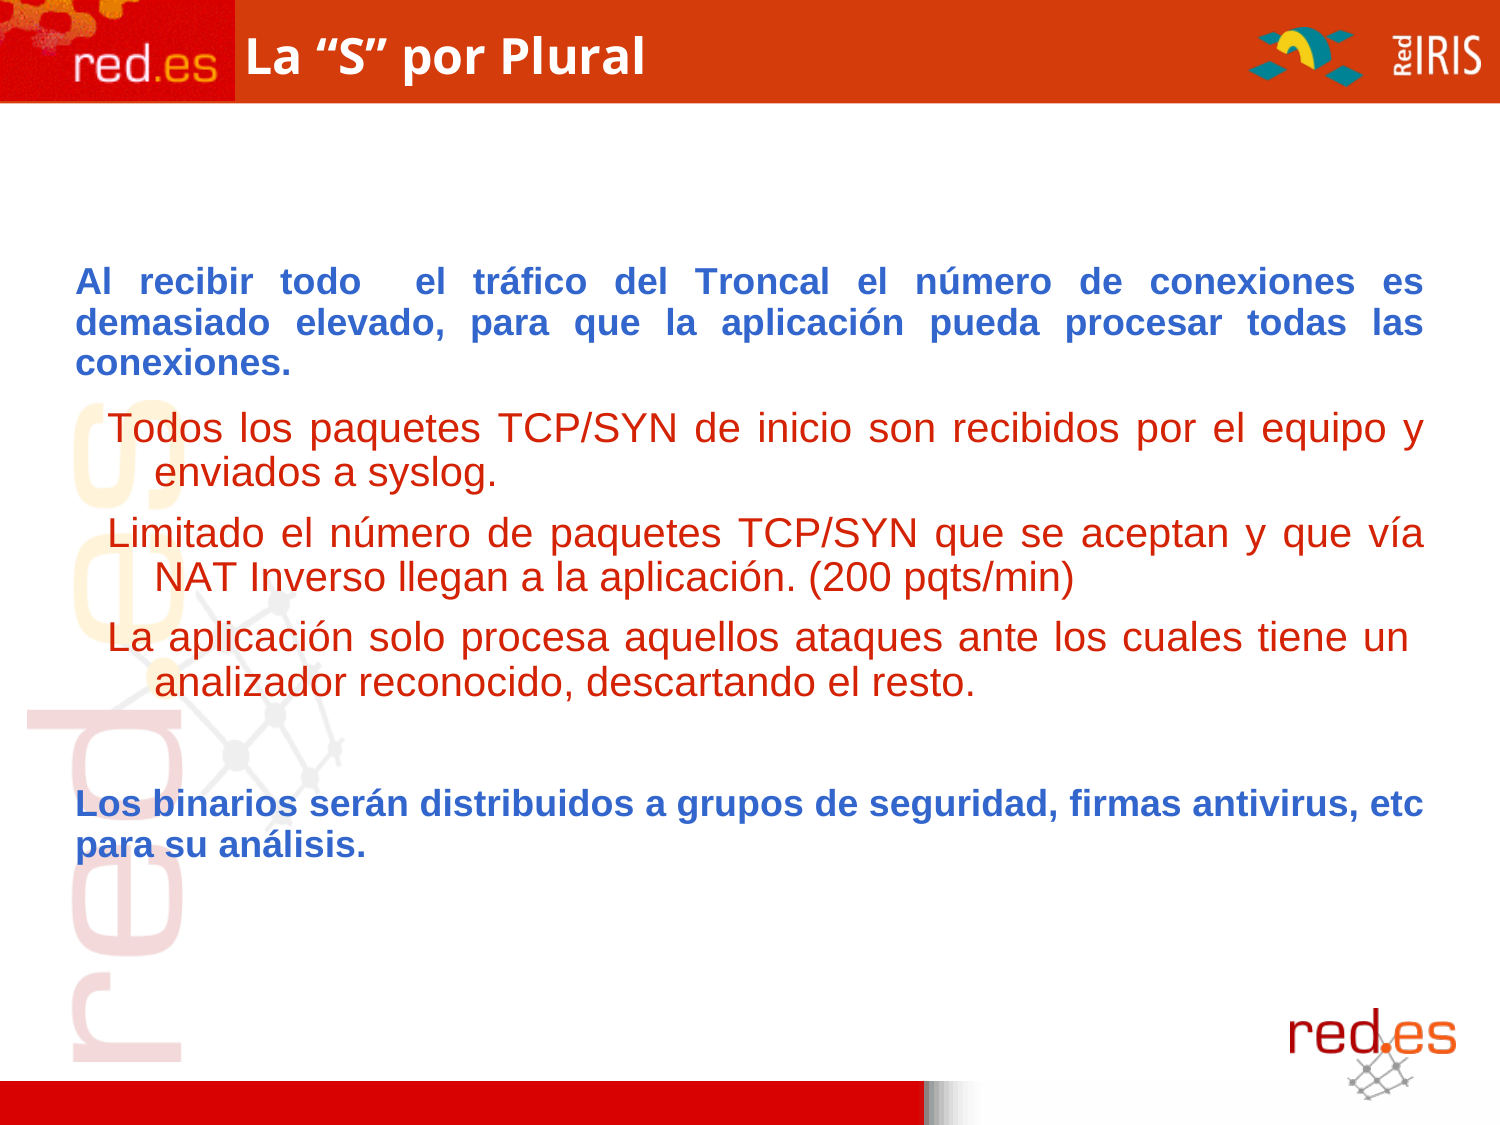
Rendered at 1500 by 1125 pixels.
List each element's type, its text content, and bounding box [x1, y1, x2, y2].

title La “S” por Plural [244, 0, 1412, 121]
picture [0, 0, 235, 101]
picture [0, 1008, 1500, 1125]
picture [1412, 27, 1481, 87]
list Al recibir todo el tráfico del Troncal el número de conexiones es demasiado elevado, para que la aplicación pueda procesar todas las conexiones. Todos los paquetes TCP/SYN de inicio son recibidos por el equipo y enviados a syslog. Limitado el número de paquetes TCP/SYN que se aceptan y que vía NAT Inverso llegan a la aplicación. (200 pqts/min) La aplicación solo procesa aquellos ataques ante los cuales tiene un analizador reconocido, descartando el resto. Los binarios serán distribuidos a grupos de seguridad, firmas antivirus, etc para su análisis. [75, 262, 1426, 1006]
picture [27, 400, 345, 1062]
